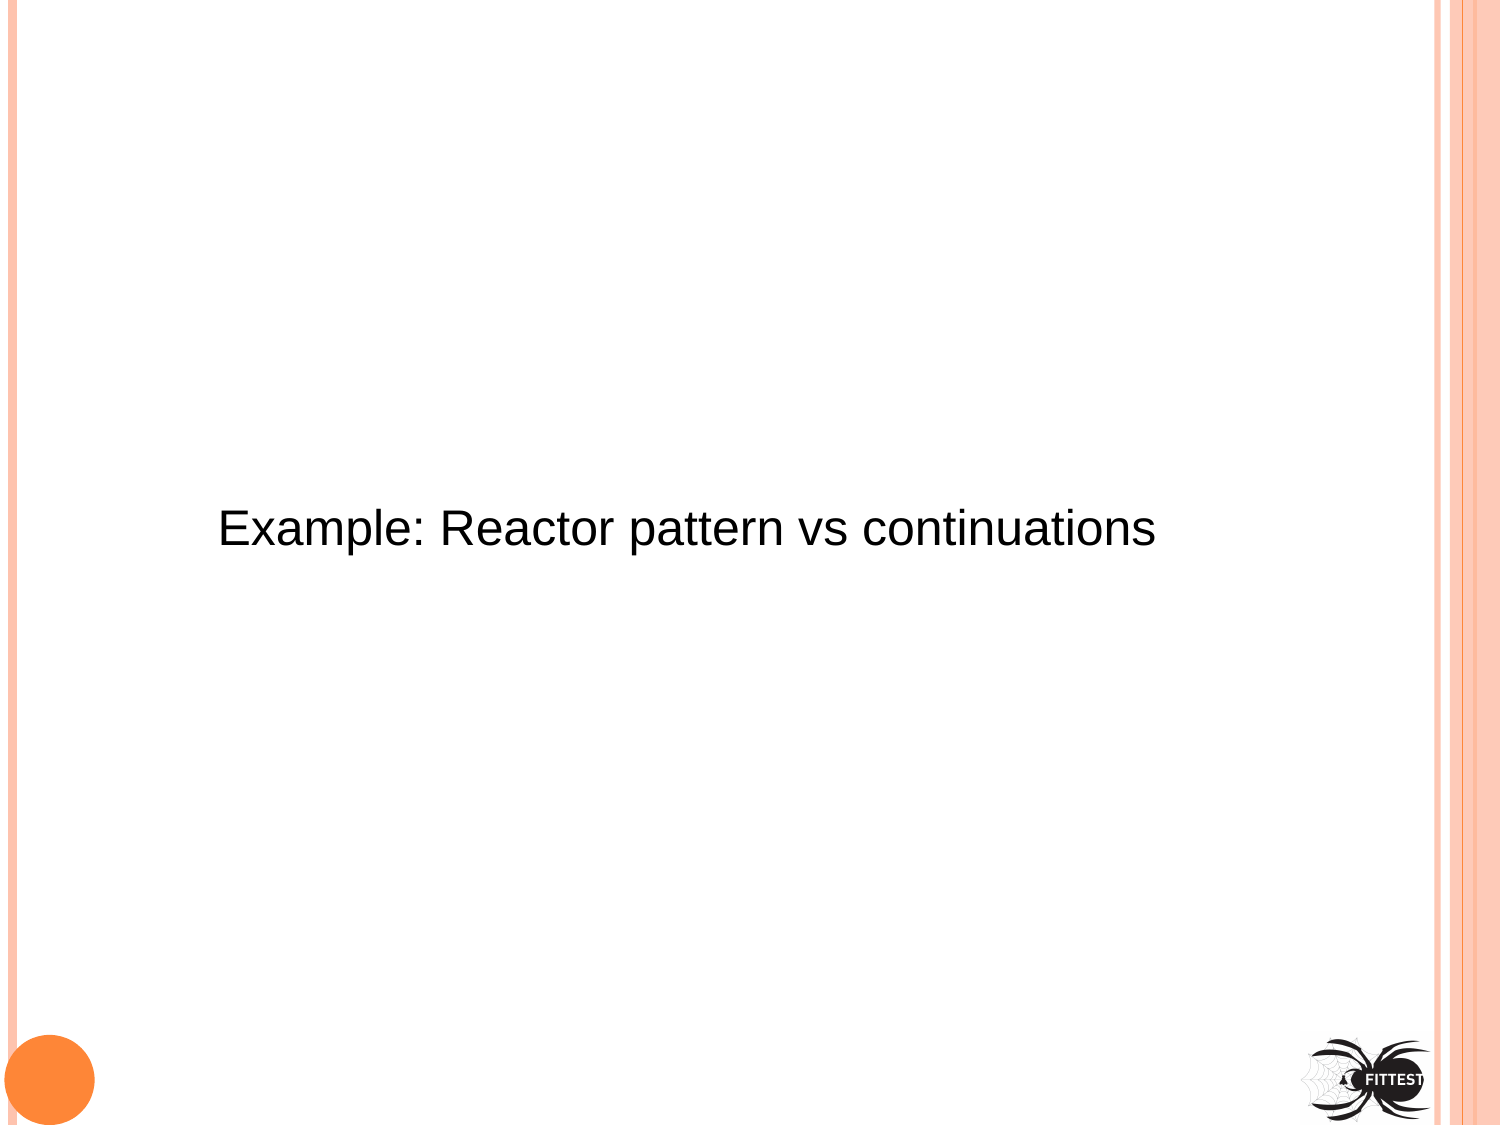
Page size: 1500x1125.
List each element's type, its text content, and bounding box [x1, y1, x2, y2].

subtitle Example: Reactor pattern vs continuations [74, 44, 1300, 1005]
